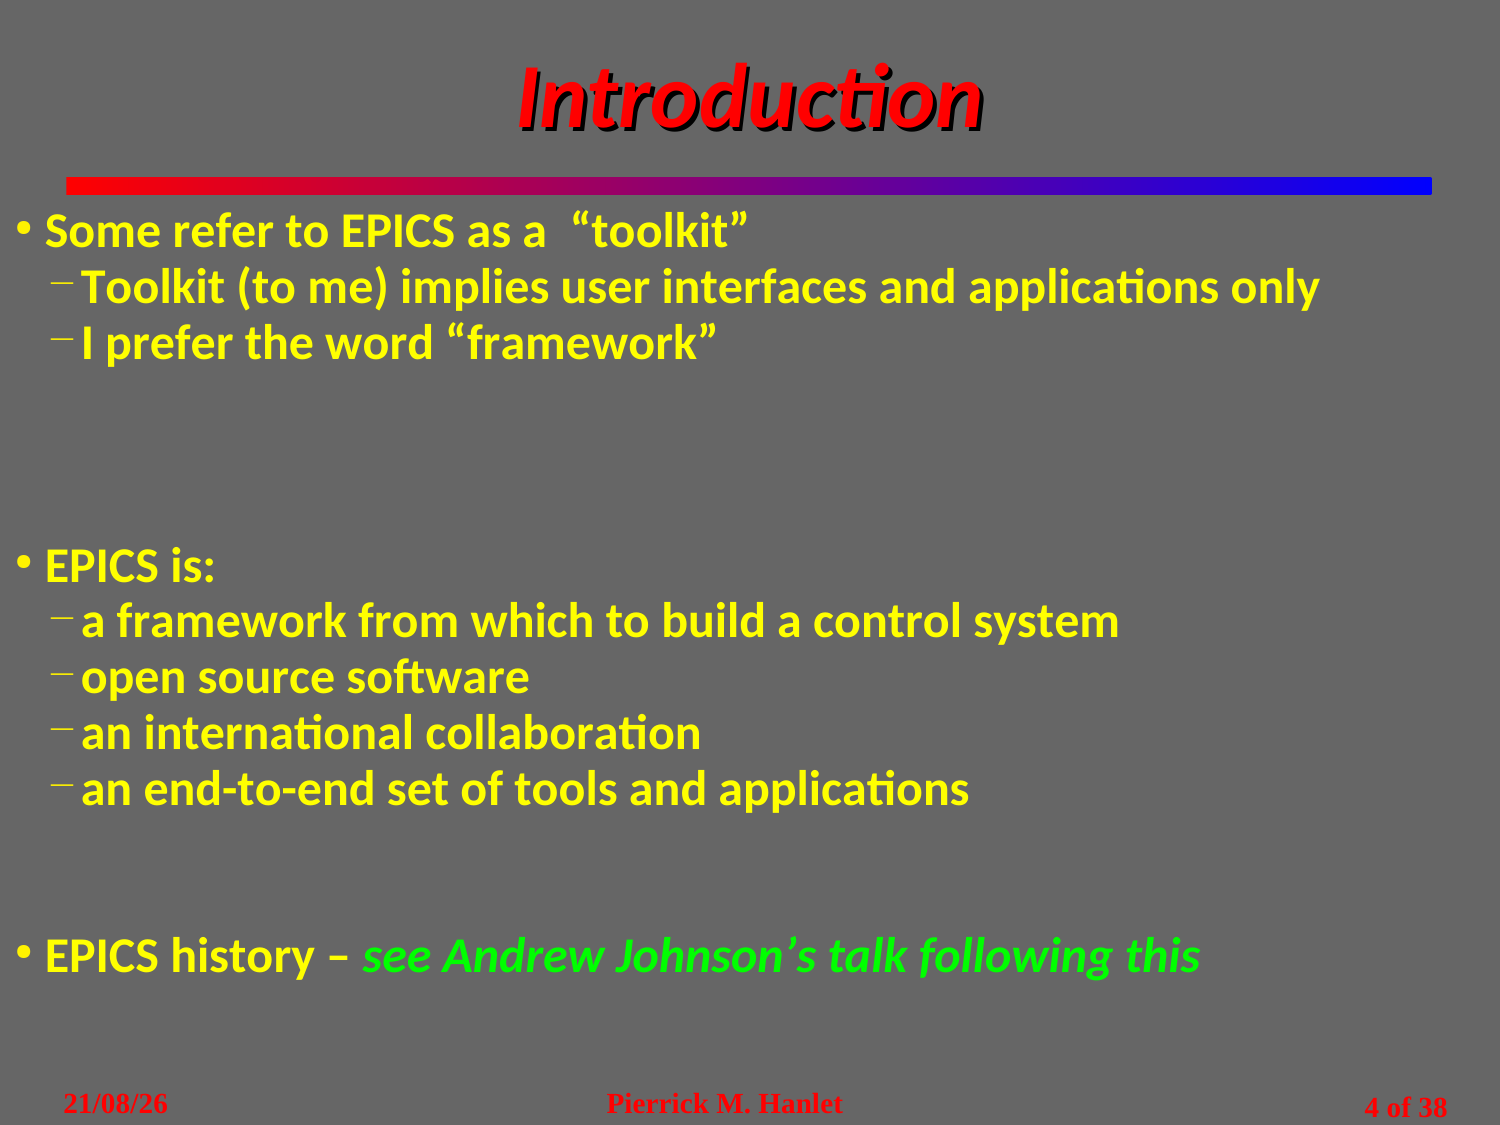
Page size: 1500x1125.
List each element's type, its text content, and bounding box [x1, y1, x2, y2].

title Introduction [15, 16, 1486, 172]
text_box Some refer to EPICS as a “toolkit” Toolkit (to me) implies user interfaces and applications only I prefer the word “framework” EPICS is: a framework from which to build a control system open source software an international collaboration an end-to-end set of tools and applications EPICS history – see Andrew Johnson’s talk following this [0, 195, 1500, 1103]
